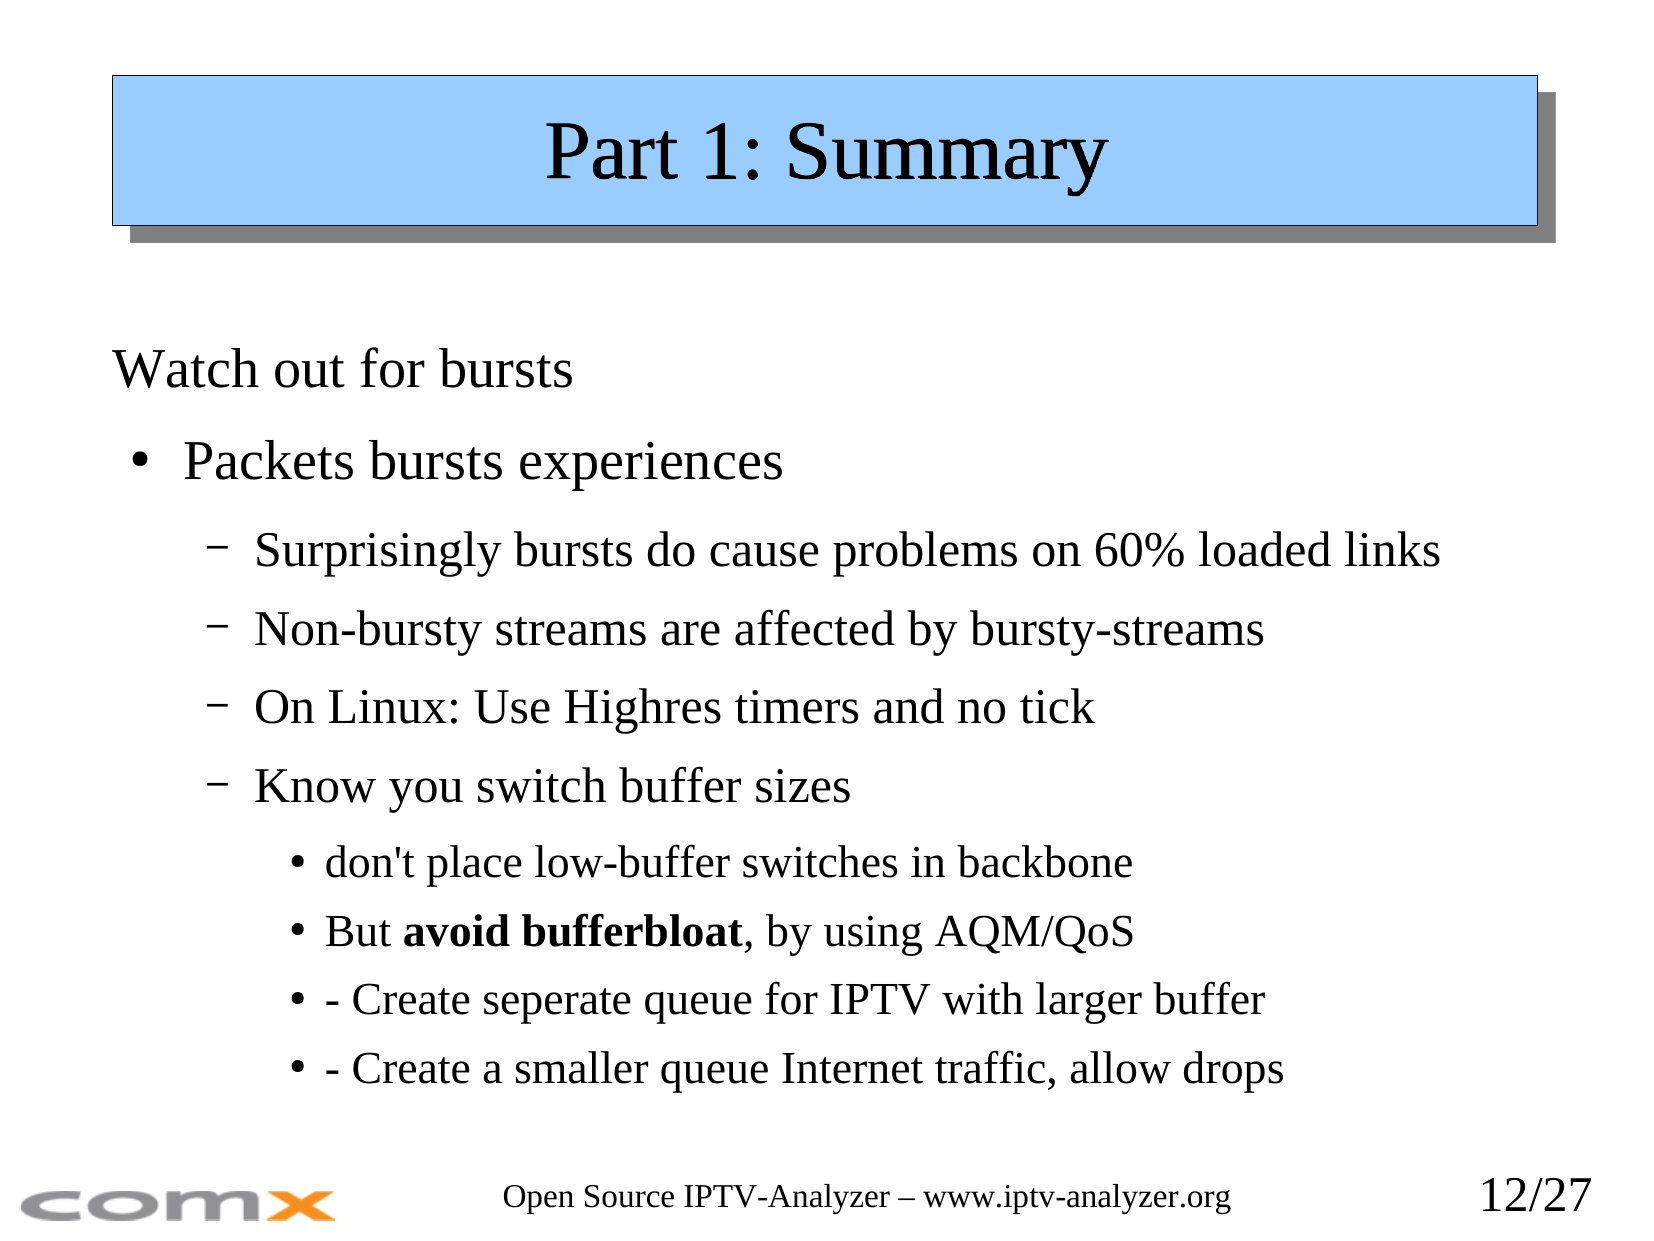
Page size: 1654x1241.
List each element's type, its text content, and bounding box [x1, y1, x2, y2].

title Part 1: Summary [116, 75, 1538, 226]
picture [21, 1191, 335, 1221]
list Watch out for bursts Packets bursts experiences Surprisingly bursts do cause problems on 60% loaded links Non-bursty streams are affected by bursty-streams On Linux: Use Highres timers and no tick Know you switch buffer sizes don't place low-buffer switches in backbone But avoid bufferbloat, by using AQM/QoS - Create seperate queue for IPTV with larger buffer - Create a smaller queue Internet traffic, allow drops [112, 337, 1576, 1096]
